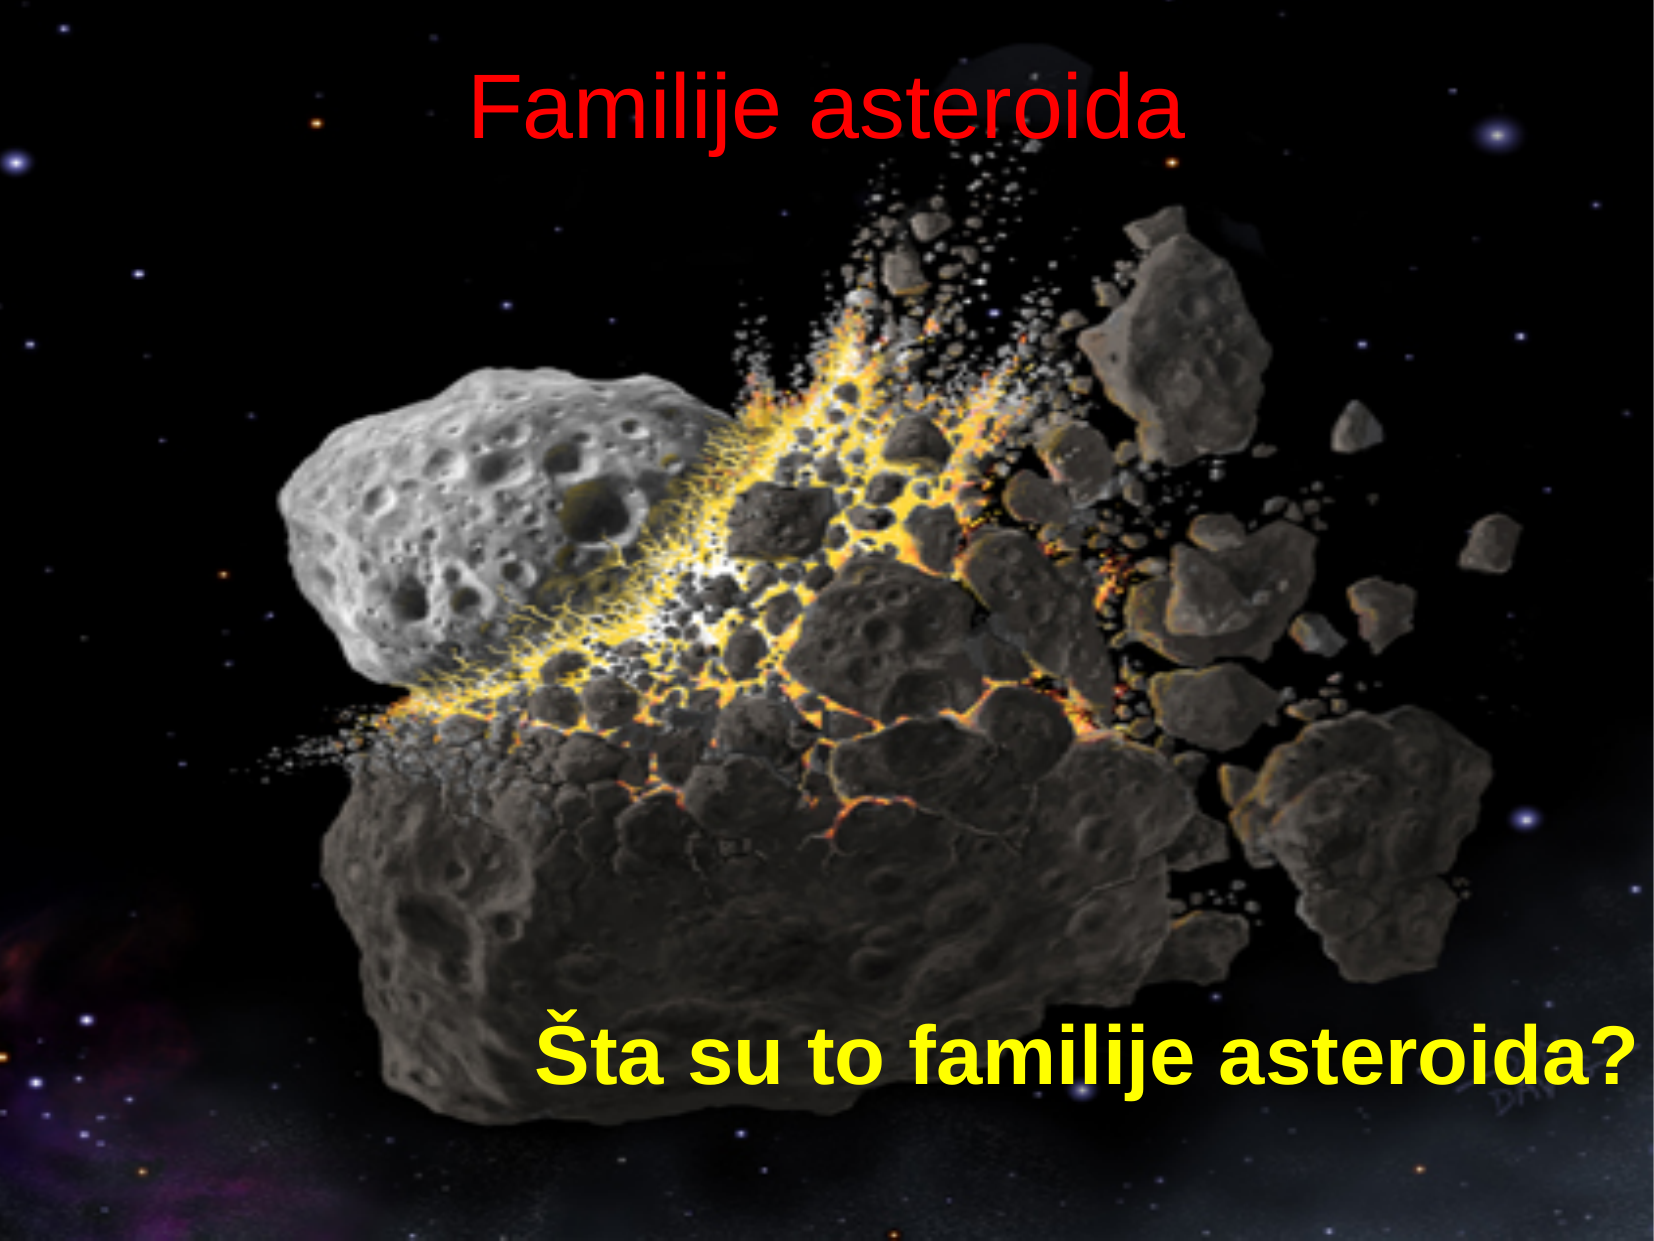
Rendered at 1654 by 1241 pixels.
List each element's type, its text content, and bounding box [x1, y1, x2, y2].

picture [0, 0, 1654, 1241]
title Familije asteroida [82, 49, 1571, 166]
text_box Šta su to familije asteroida? [435, 970, 1654, 1141]
